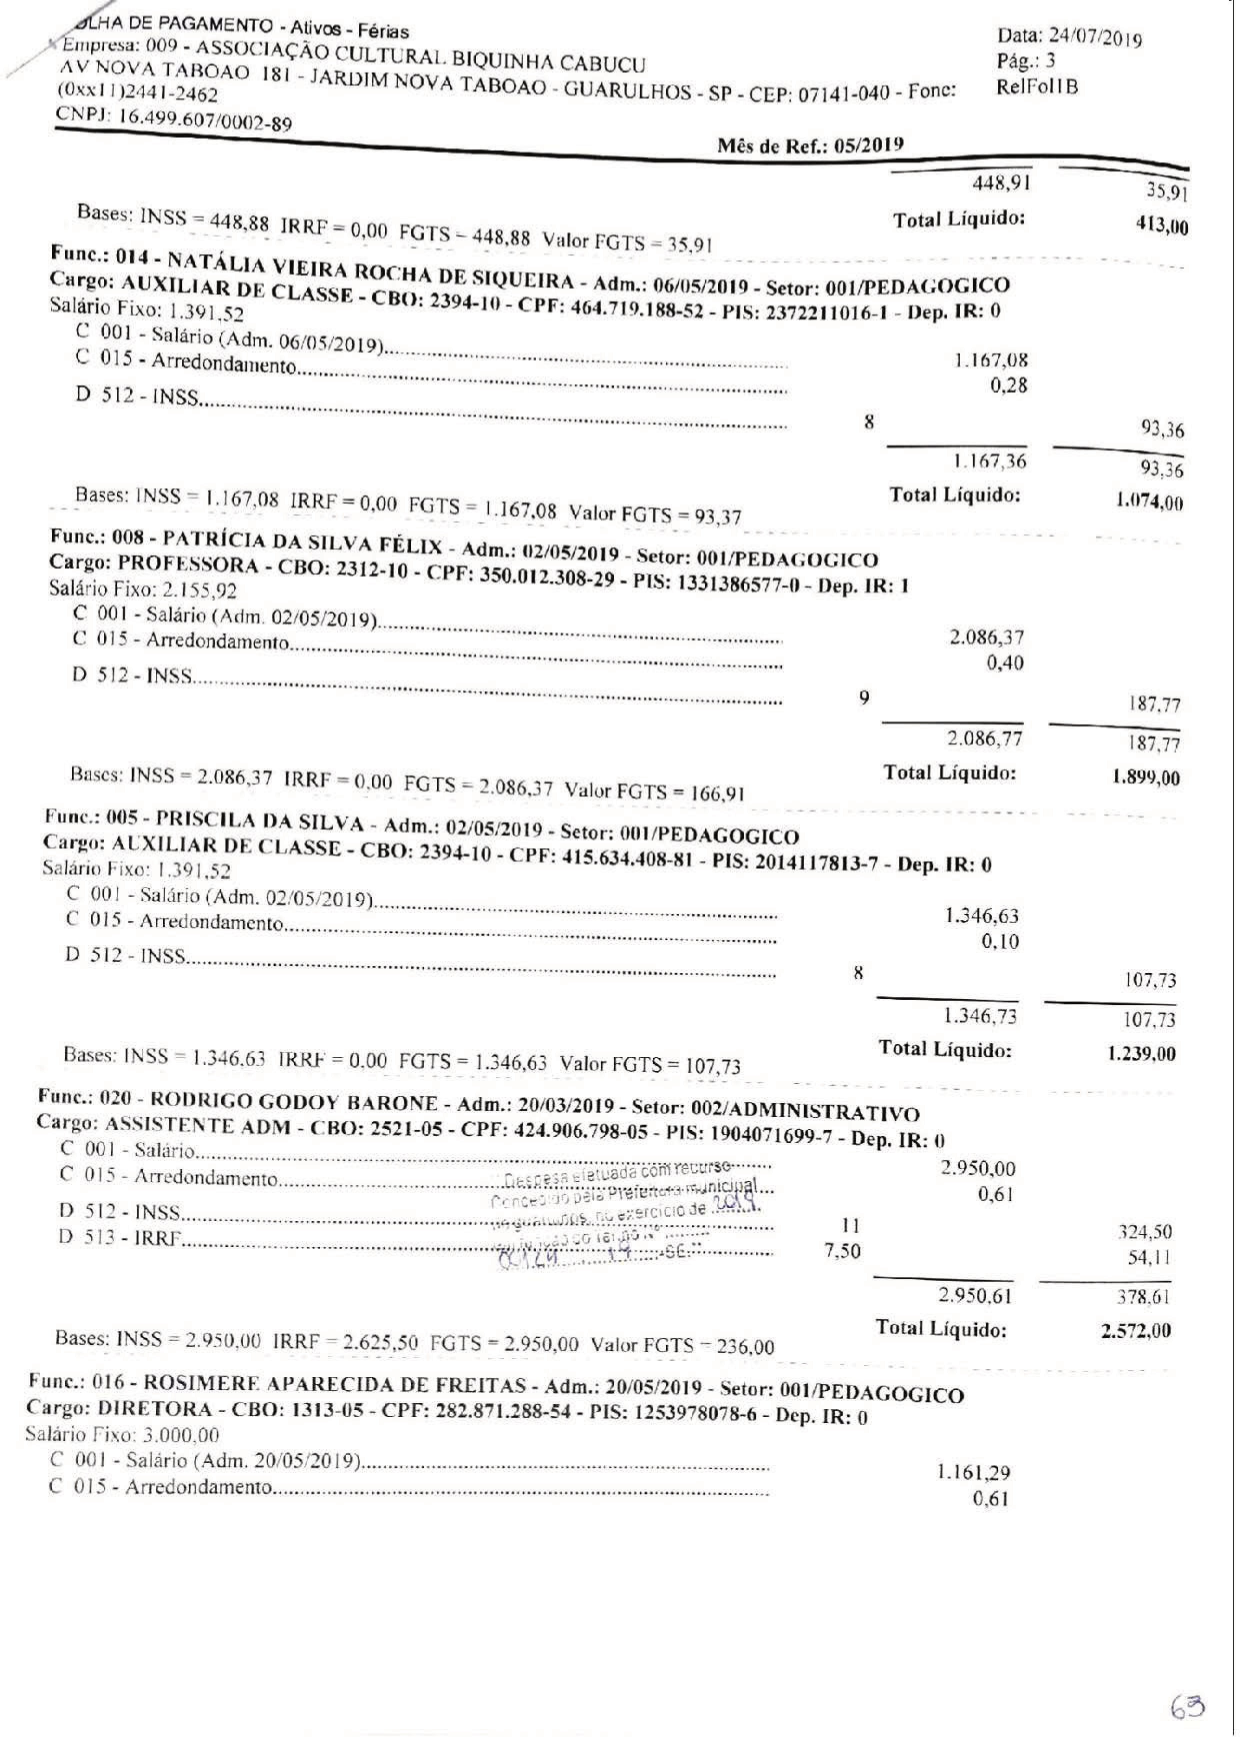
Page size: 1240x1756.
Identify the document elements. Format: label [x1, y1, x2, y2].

text_box [0, 1, 1240, 1755]
